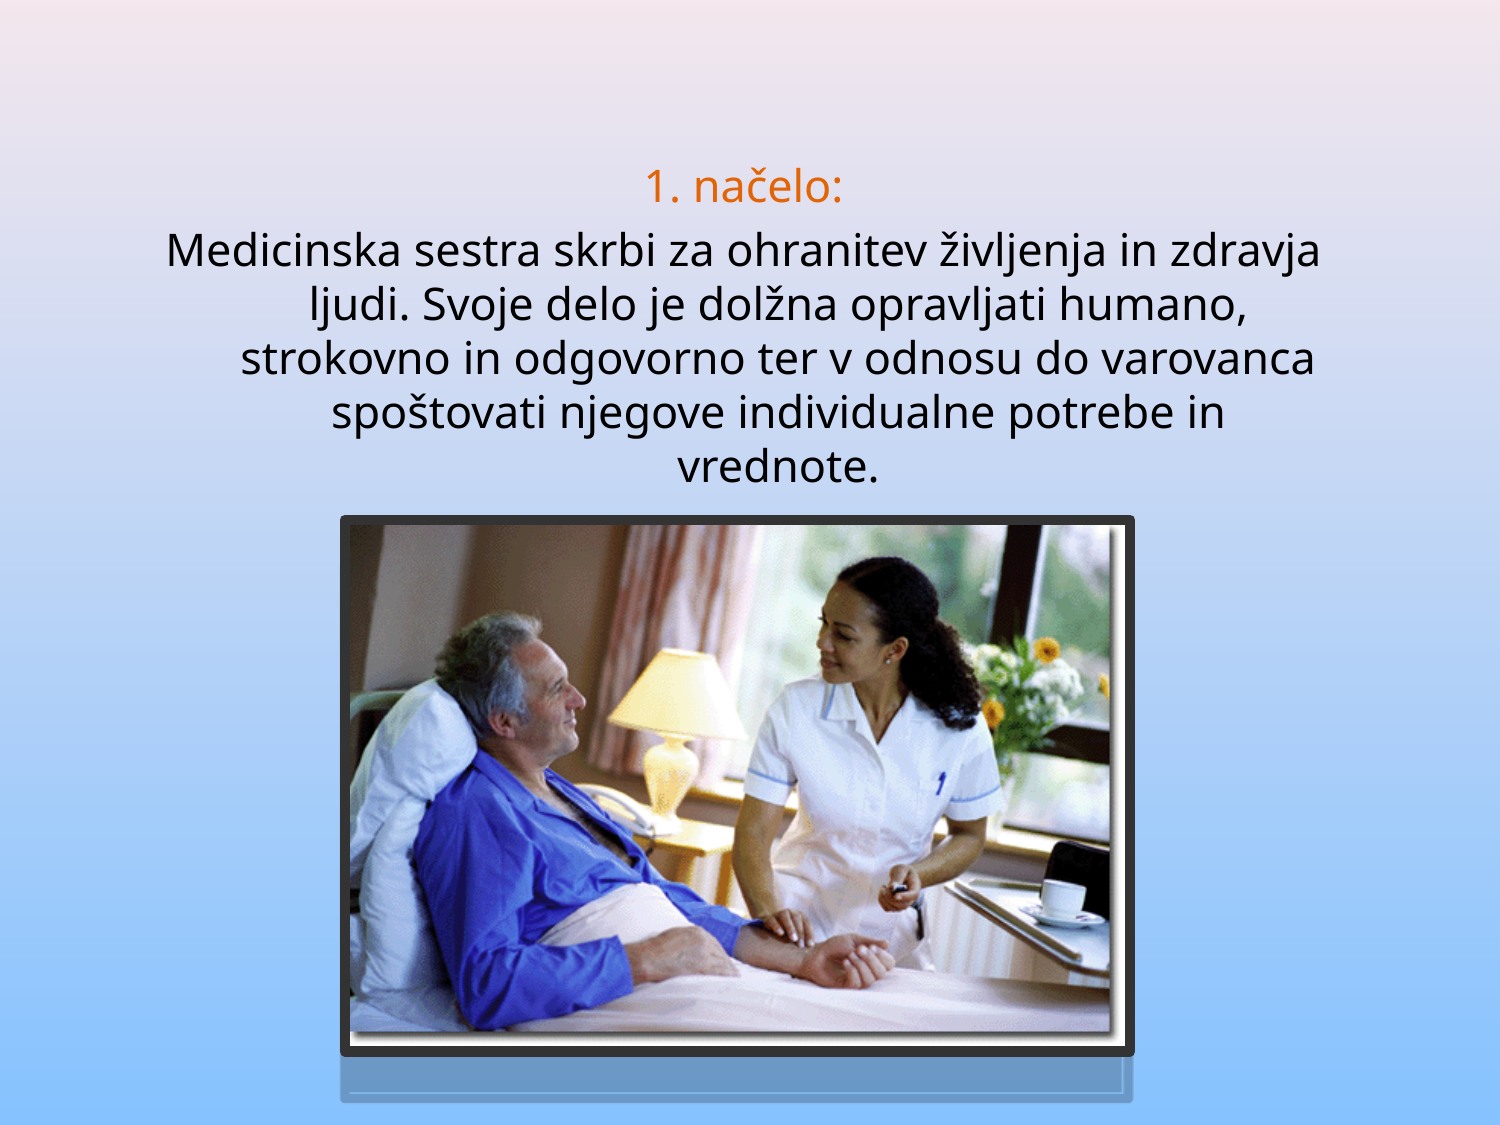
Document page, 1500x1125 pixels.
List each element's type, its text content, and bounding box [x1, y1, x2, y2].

picture [350, 525, 1125, 1047]
list 1. načelo: Medicinska sestra skrbi za ohranitev življenja in zdravja ljudi. Svoje delo je dolžna opravljati humano, strokovno in odgovorno ter v odnosu do varovanca spoštovati njegove individualne potrebe in vrednote. [150, 149, 1338, 500]
